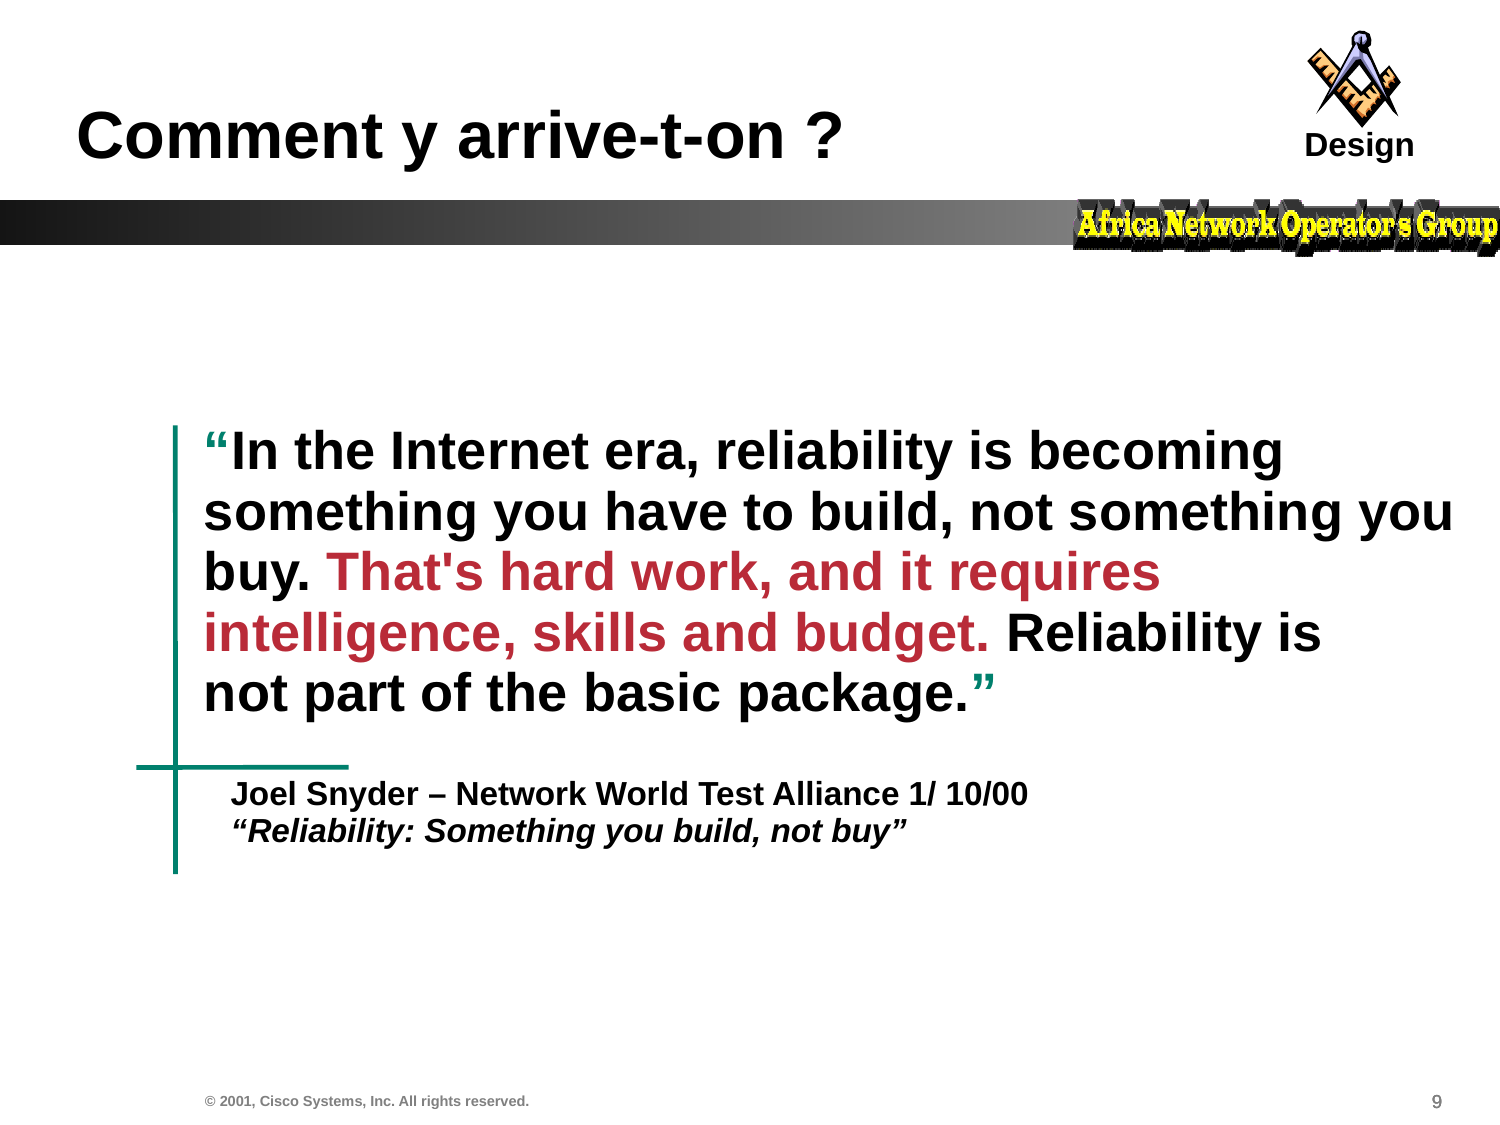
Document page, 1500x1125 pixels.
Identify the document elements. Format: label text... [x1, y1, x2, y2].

title Comment y arrive-t-on ? [62, 41, 1313, 180]
text_box Design [1292, 118, 1428, 169]
text_box “In the Internet era, reliability is becoming something you have to build, not something you buy. That's hard work, and it requires intelligence, skills and budget. Reliability is not part of the basic package.” [191, 409, 1485, 720]
text_box Joel Snyder – Network World Test Alliance 1/ 10/00 “Reliability: Something you build, not buy” [218, 767, 1460, 915]
picture [1307, 29, 1402, 118]
